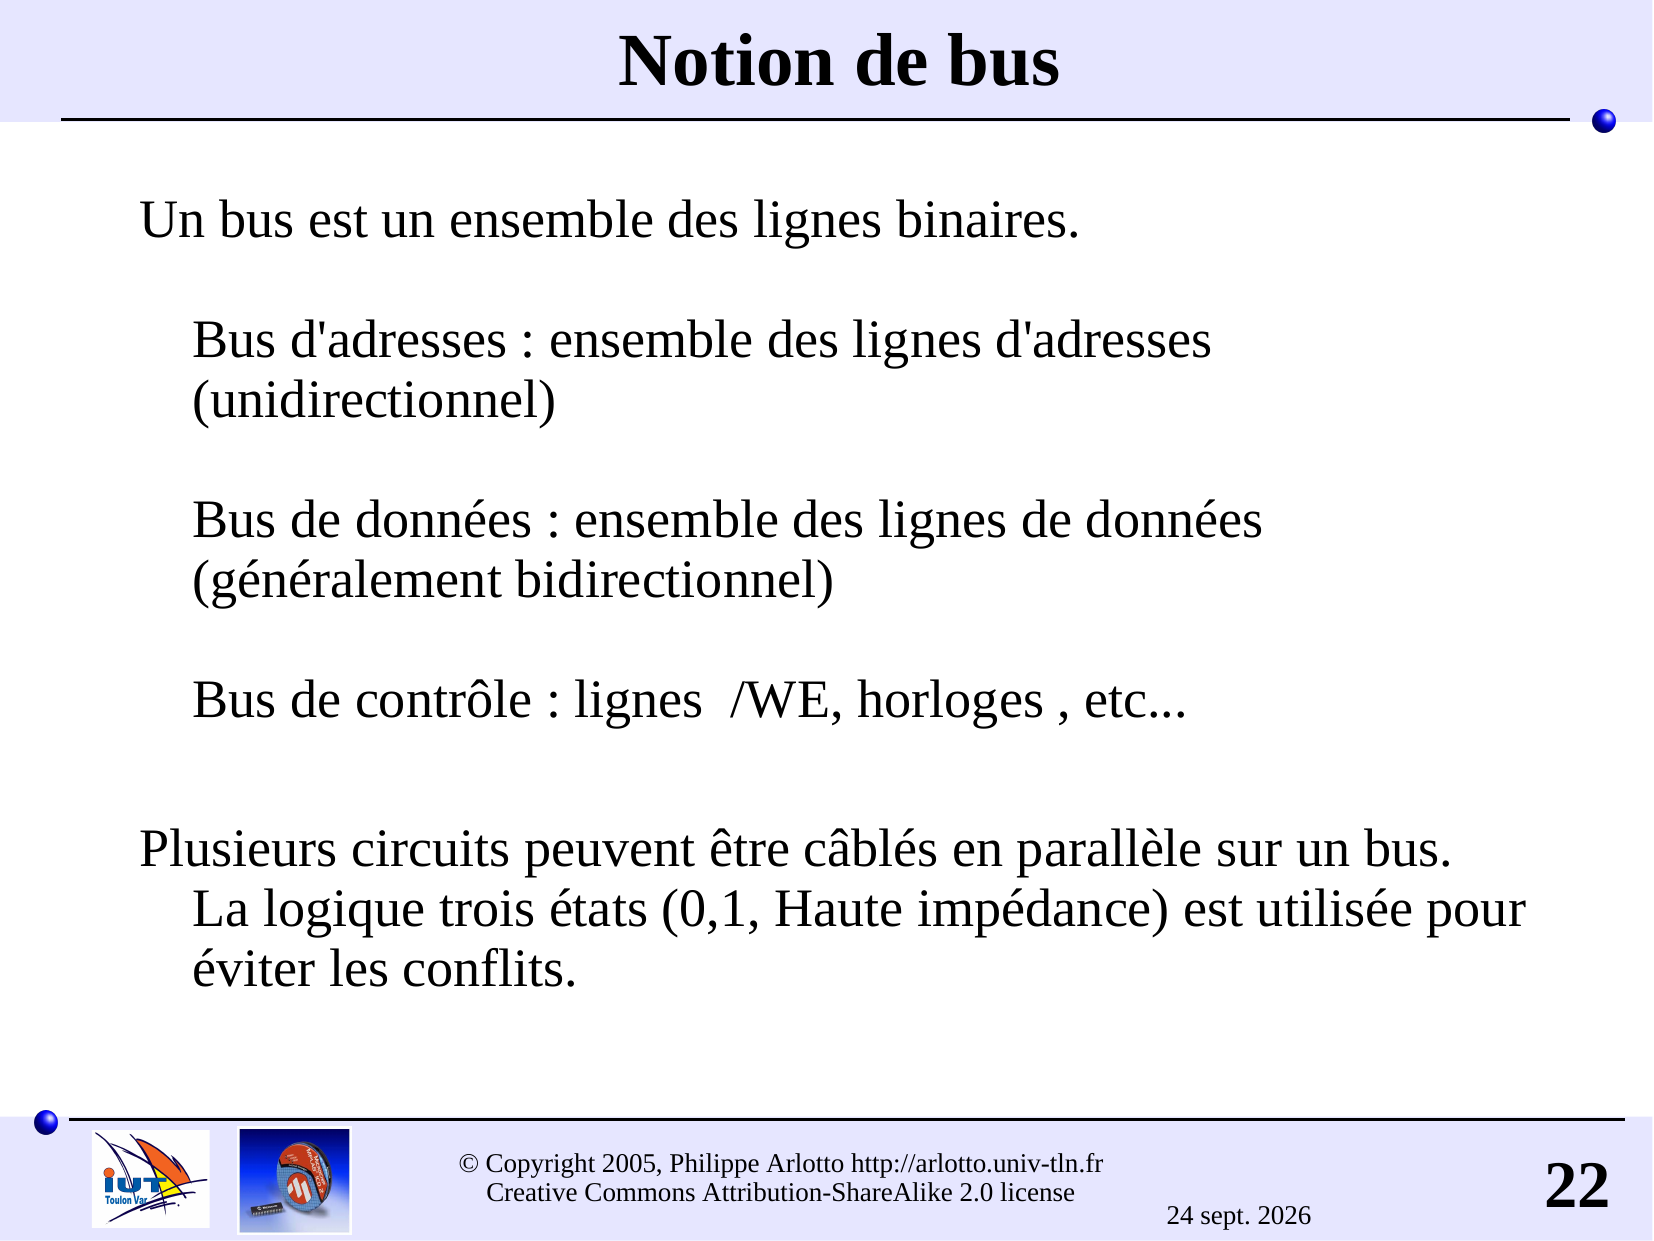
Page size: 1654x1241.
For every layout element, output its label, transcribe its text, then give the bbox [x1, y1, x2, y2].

list Un bus est un ensemble des lignes binaires. Bus d'adresses : ensemble des lignes d'adresses (unidirectionnel) Bus de données : ensemble des lignes de données (généralement bidirectionnel) Bus de contrôle : lignes /WE, horloges , etc... Plusieurs circuits peuvent être câblés en parallèle sur un bus. La logique trois états (0,1, Haute impédance) est utilisée pour éviter les conflits. [121, 188, 1534, 1039]
picture [237, 1126, 352, 1235]
title Notion de bus [95, 14, 1585, 107]
